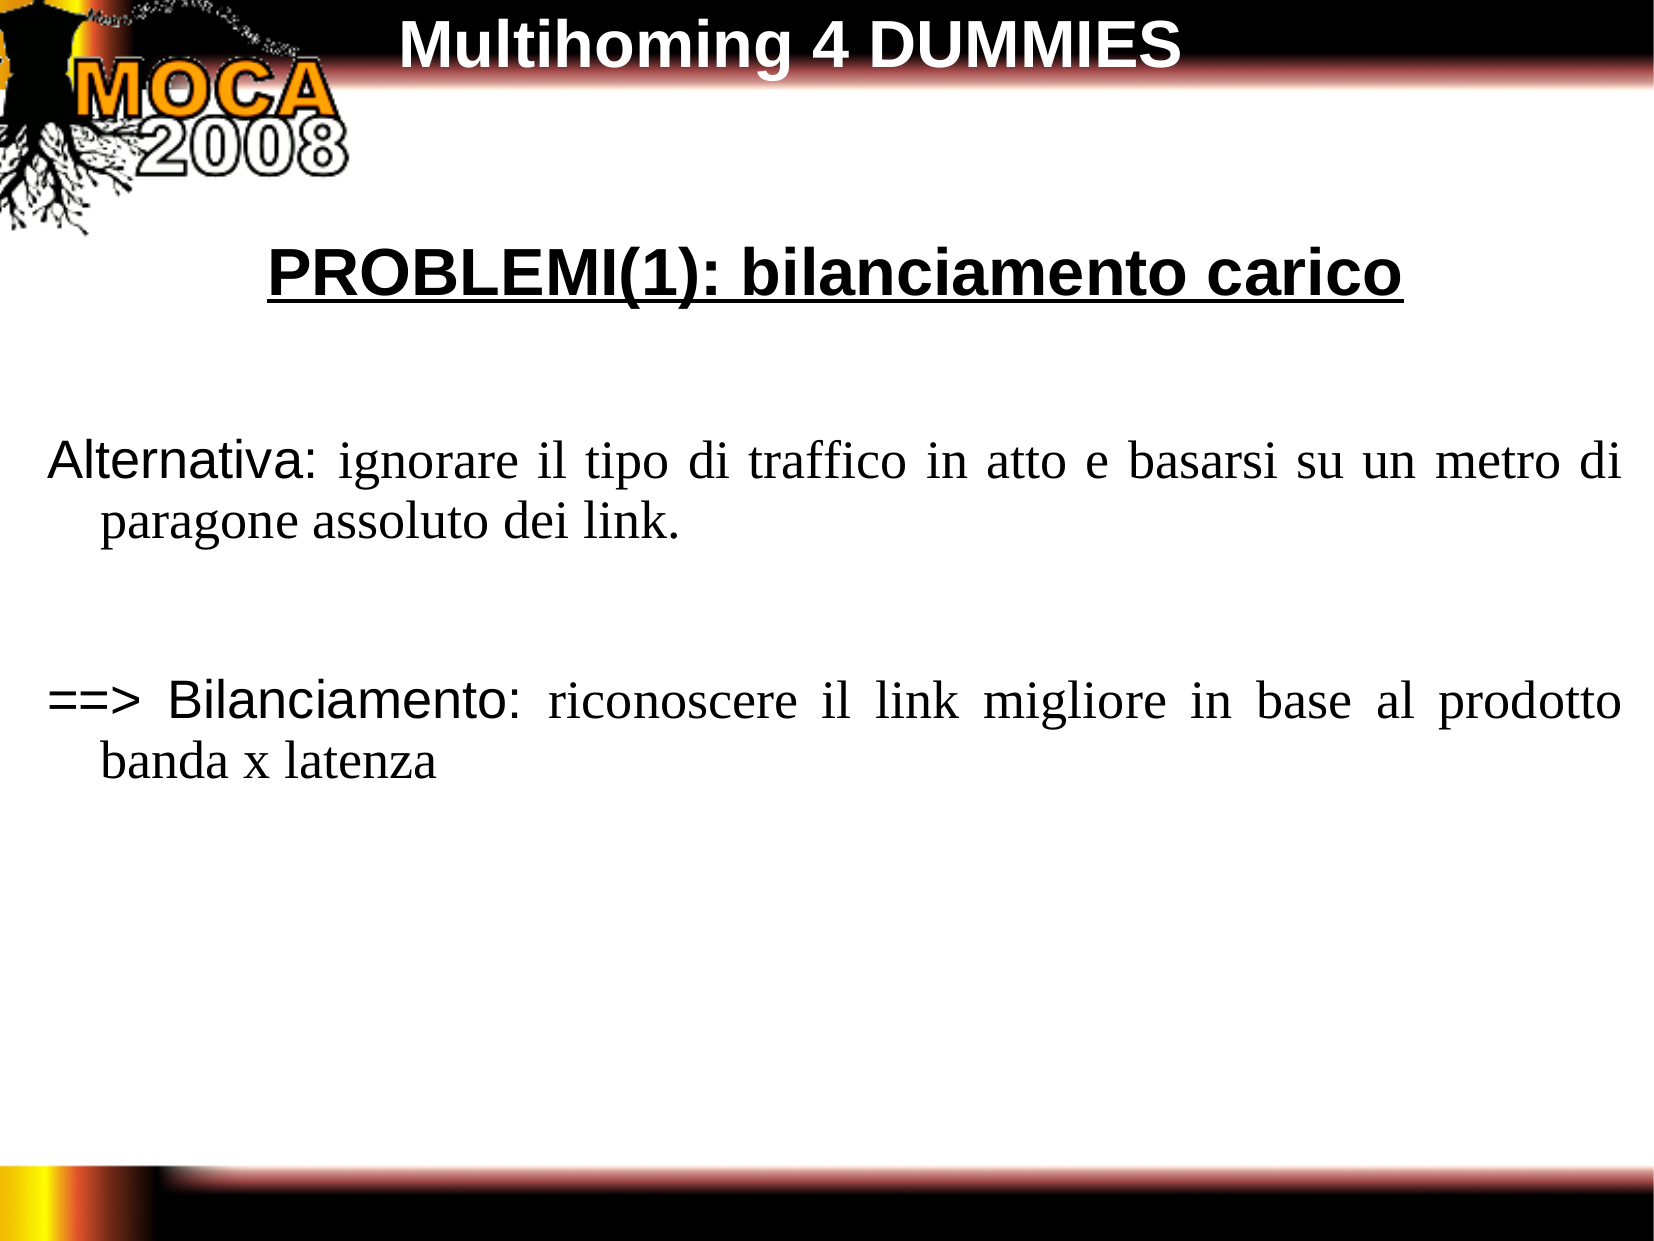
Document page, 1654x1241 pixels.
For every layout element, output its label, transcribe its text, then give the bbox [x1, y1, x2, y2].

picture [0, 0, 1654, 1241]
title Multihoming 4 DUMMIES [324, 0, 1654, 89]
list PROBLEMI(1): bilanciamento carico Alternativa: ignorare il tipo di traffico in atto e basarsi su un metro di paragone assoluto dei link. ==> Bilanciamento: riconoscere il link migliore in base al prodotto banda x latenza [29, 147, 1625, 1093]
